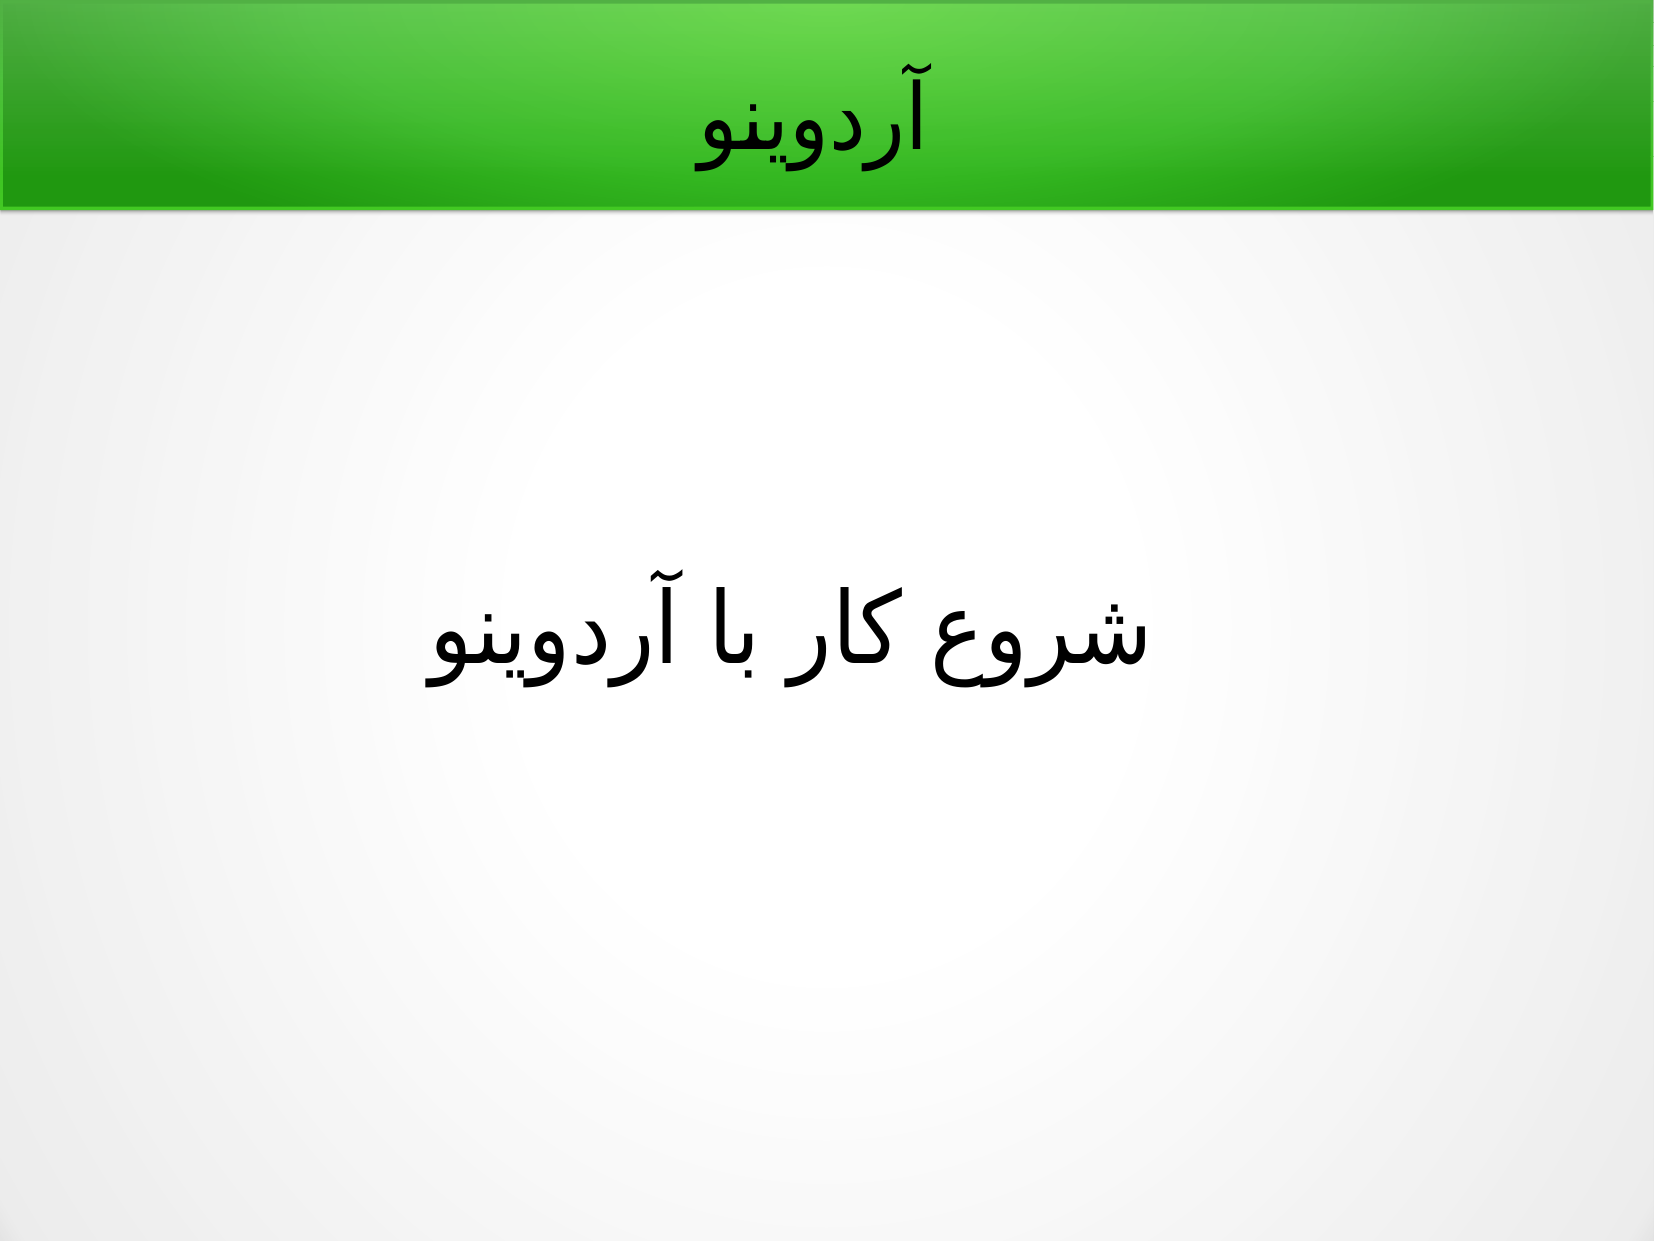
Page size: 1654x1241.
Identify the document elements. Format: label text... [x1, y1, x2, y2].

list شروع کار با آردوینو [11, 570, 1501, 1241]
title آردوینو [82, 47, 1571, 189]
